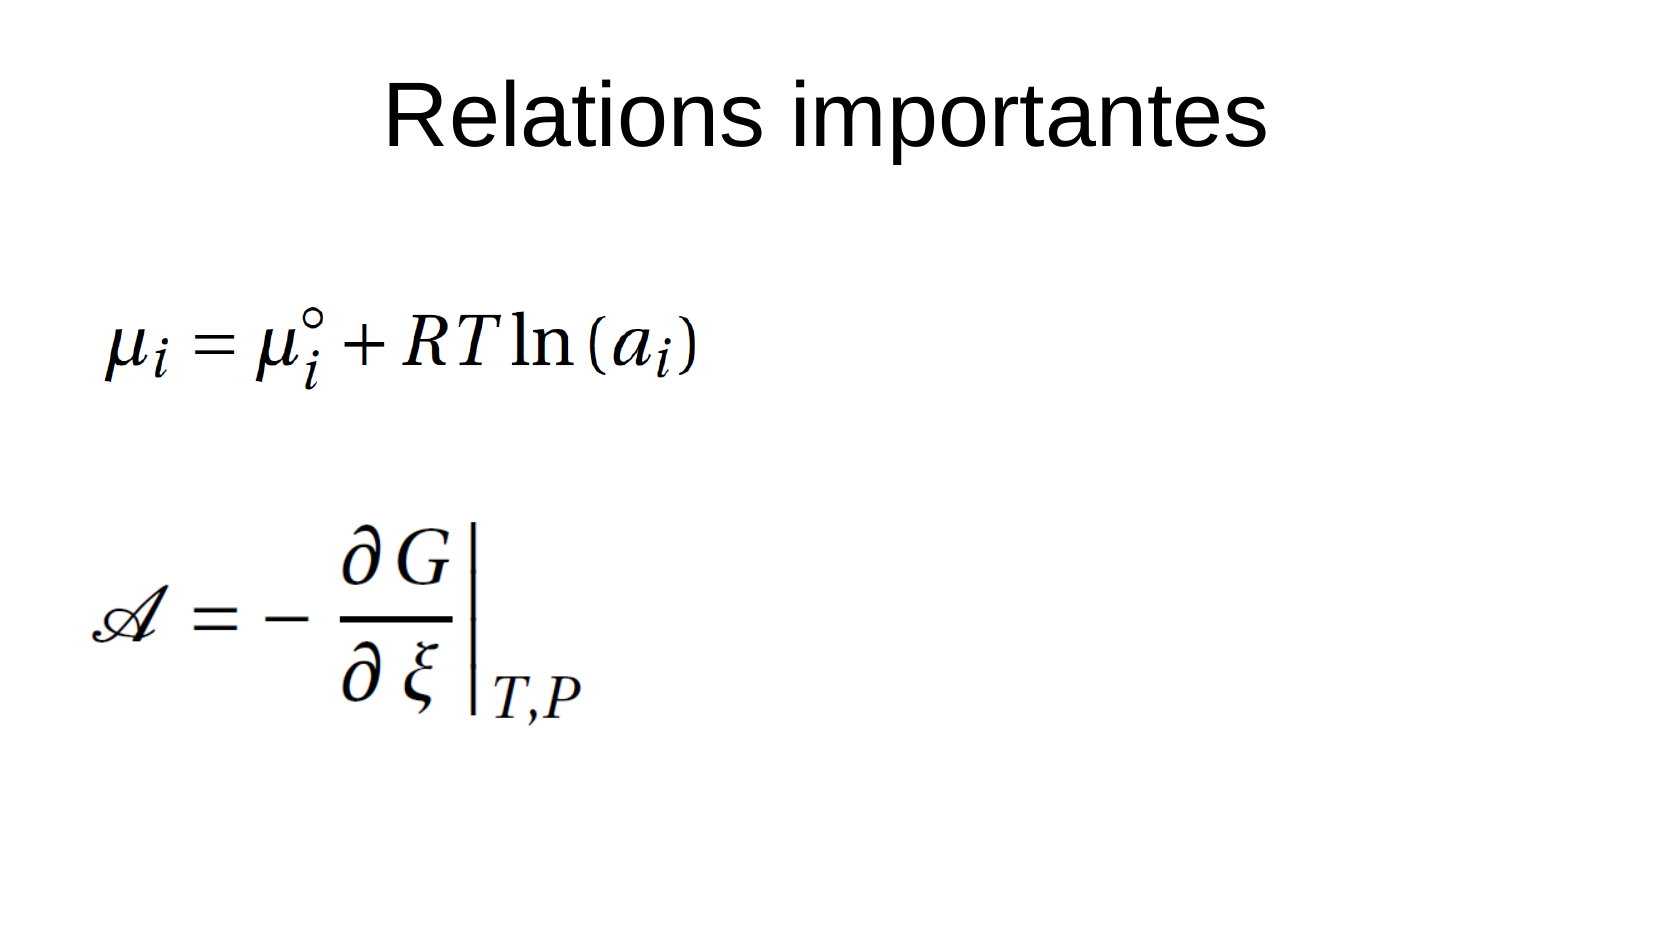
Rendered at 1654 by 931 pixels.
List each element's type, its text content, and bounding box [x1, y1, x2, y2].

title Relations importantes [82, 37, 1571, 193]
picture [47, 472, 603, 787]
picture [70, 276, 723, 414]
